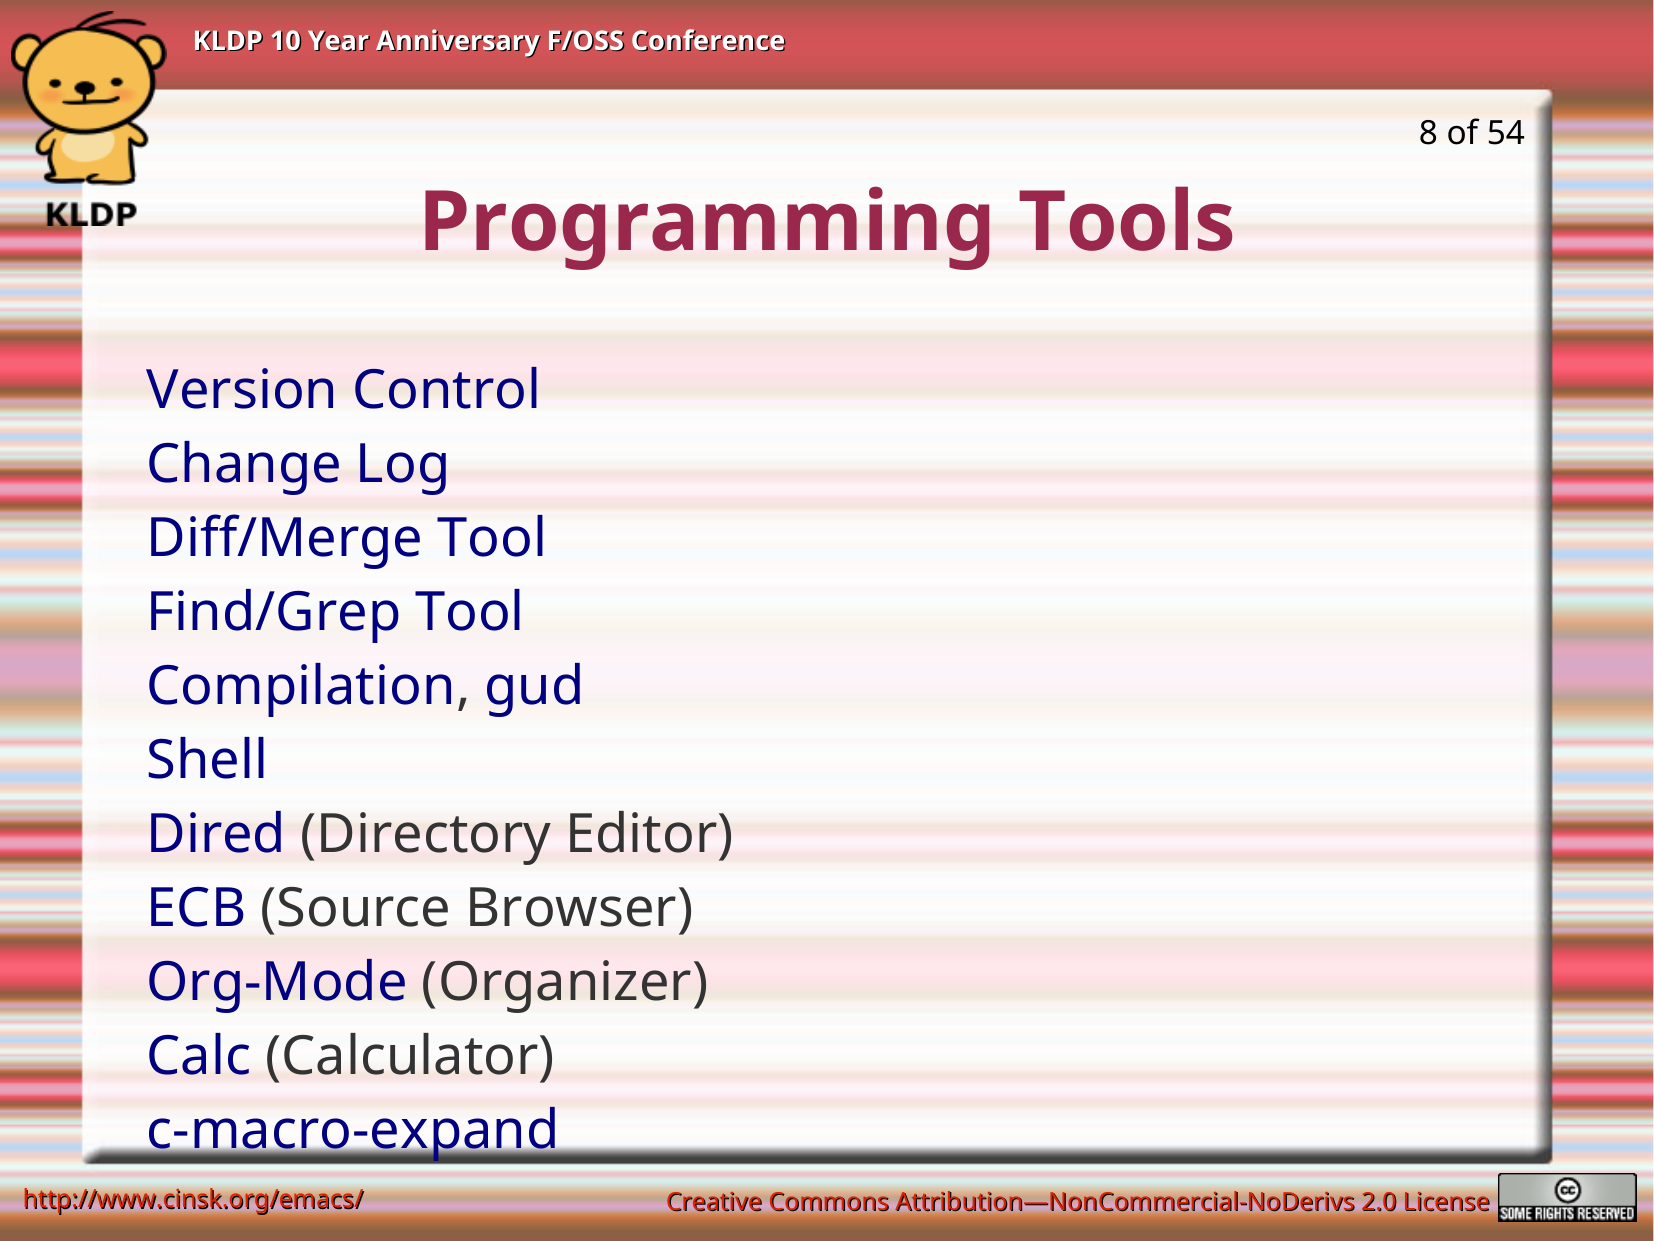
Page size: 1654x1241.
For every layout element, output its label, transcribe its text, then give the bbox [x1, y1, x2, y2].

list Version Control Change Log Diff/Merge Tool Find/Grep Tool Compilation, gud Shell Dired (Directory Editor) ECB (Source Browser) Org-Mode (Organizer) Calc (Calculator) c-macro-expand [134, 350, 1516, 1133]
title Programming Tools [121, 114, 1534, 322]
picture [0, 0, 1654, 1241]
